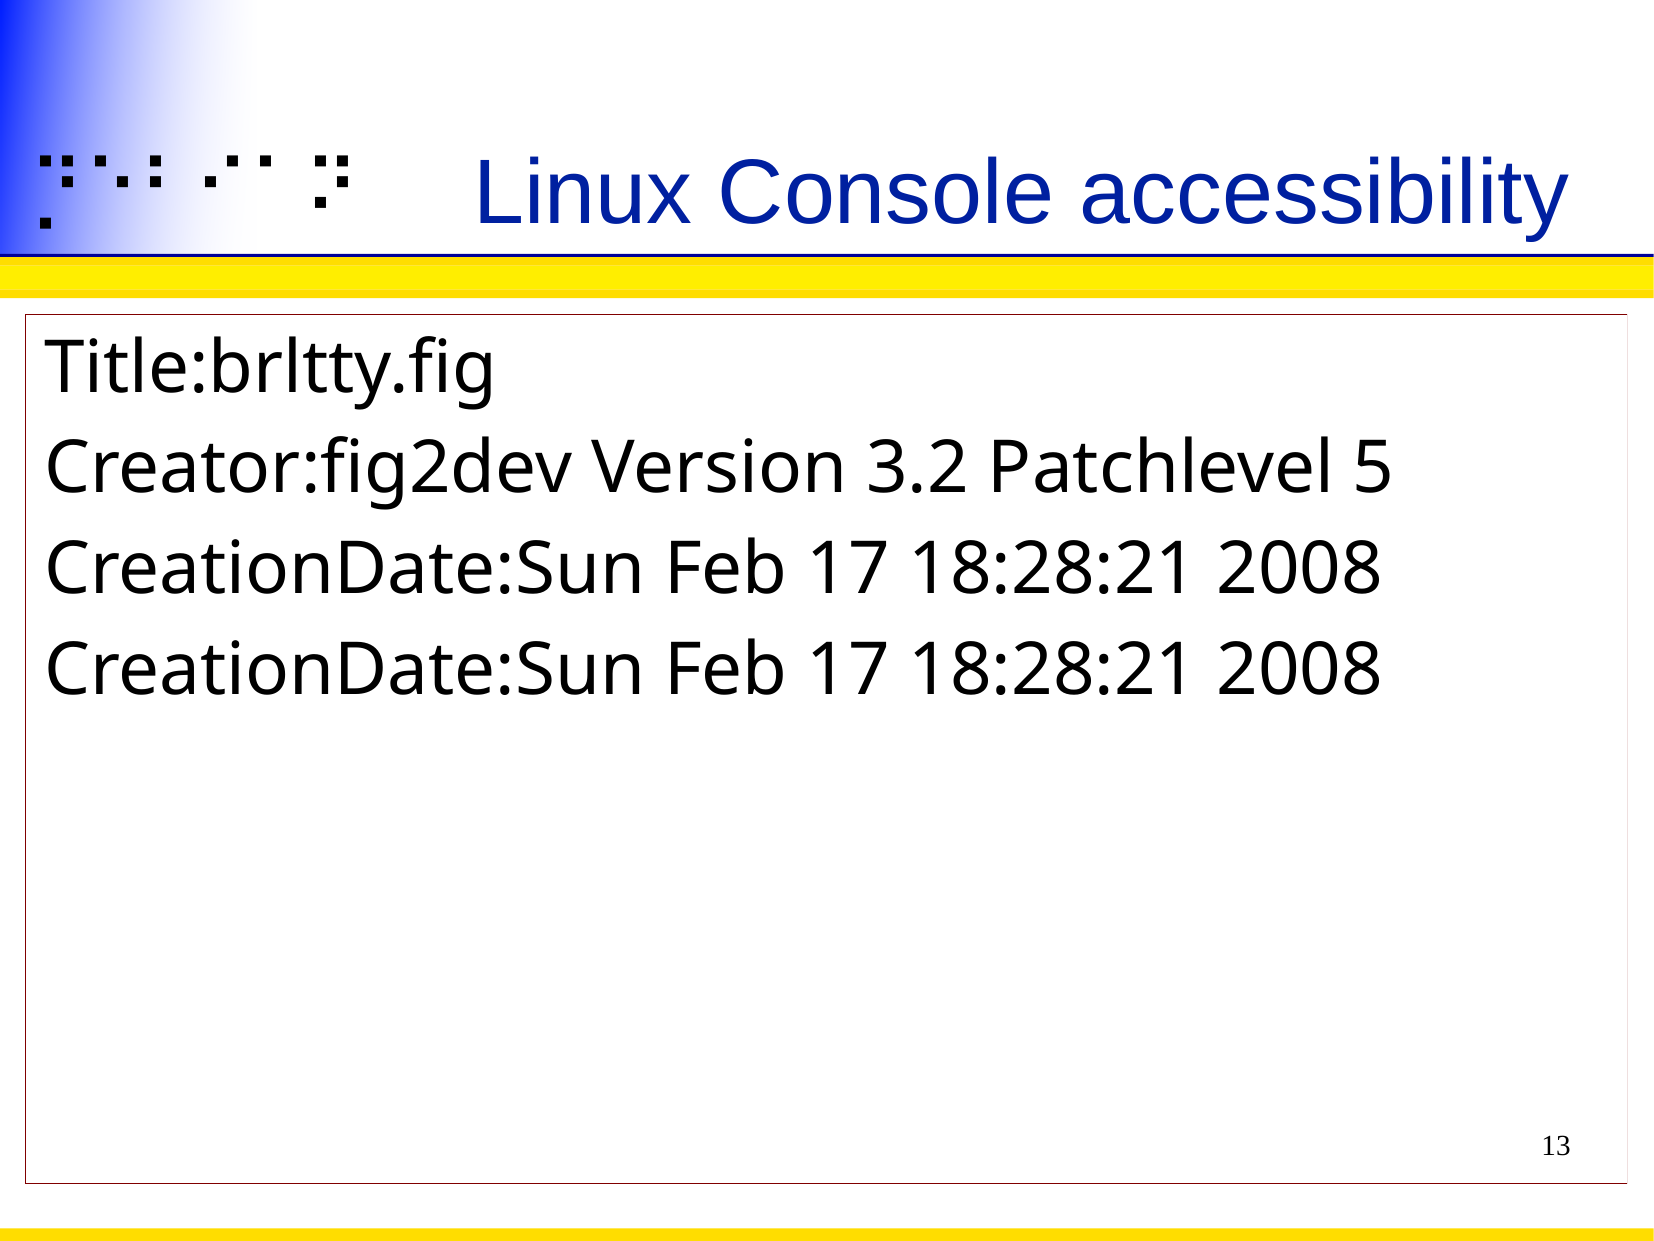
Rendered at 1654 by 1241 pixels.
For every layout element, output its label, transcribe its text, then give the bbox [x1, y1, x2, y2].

picture [20, 310, 1628, 1184]
title Linux Console accessibility [372, 134, 1571, 250]
